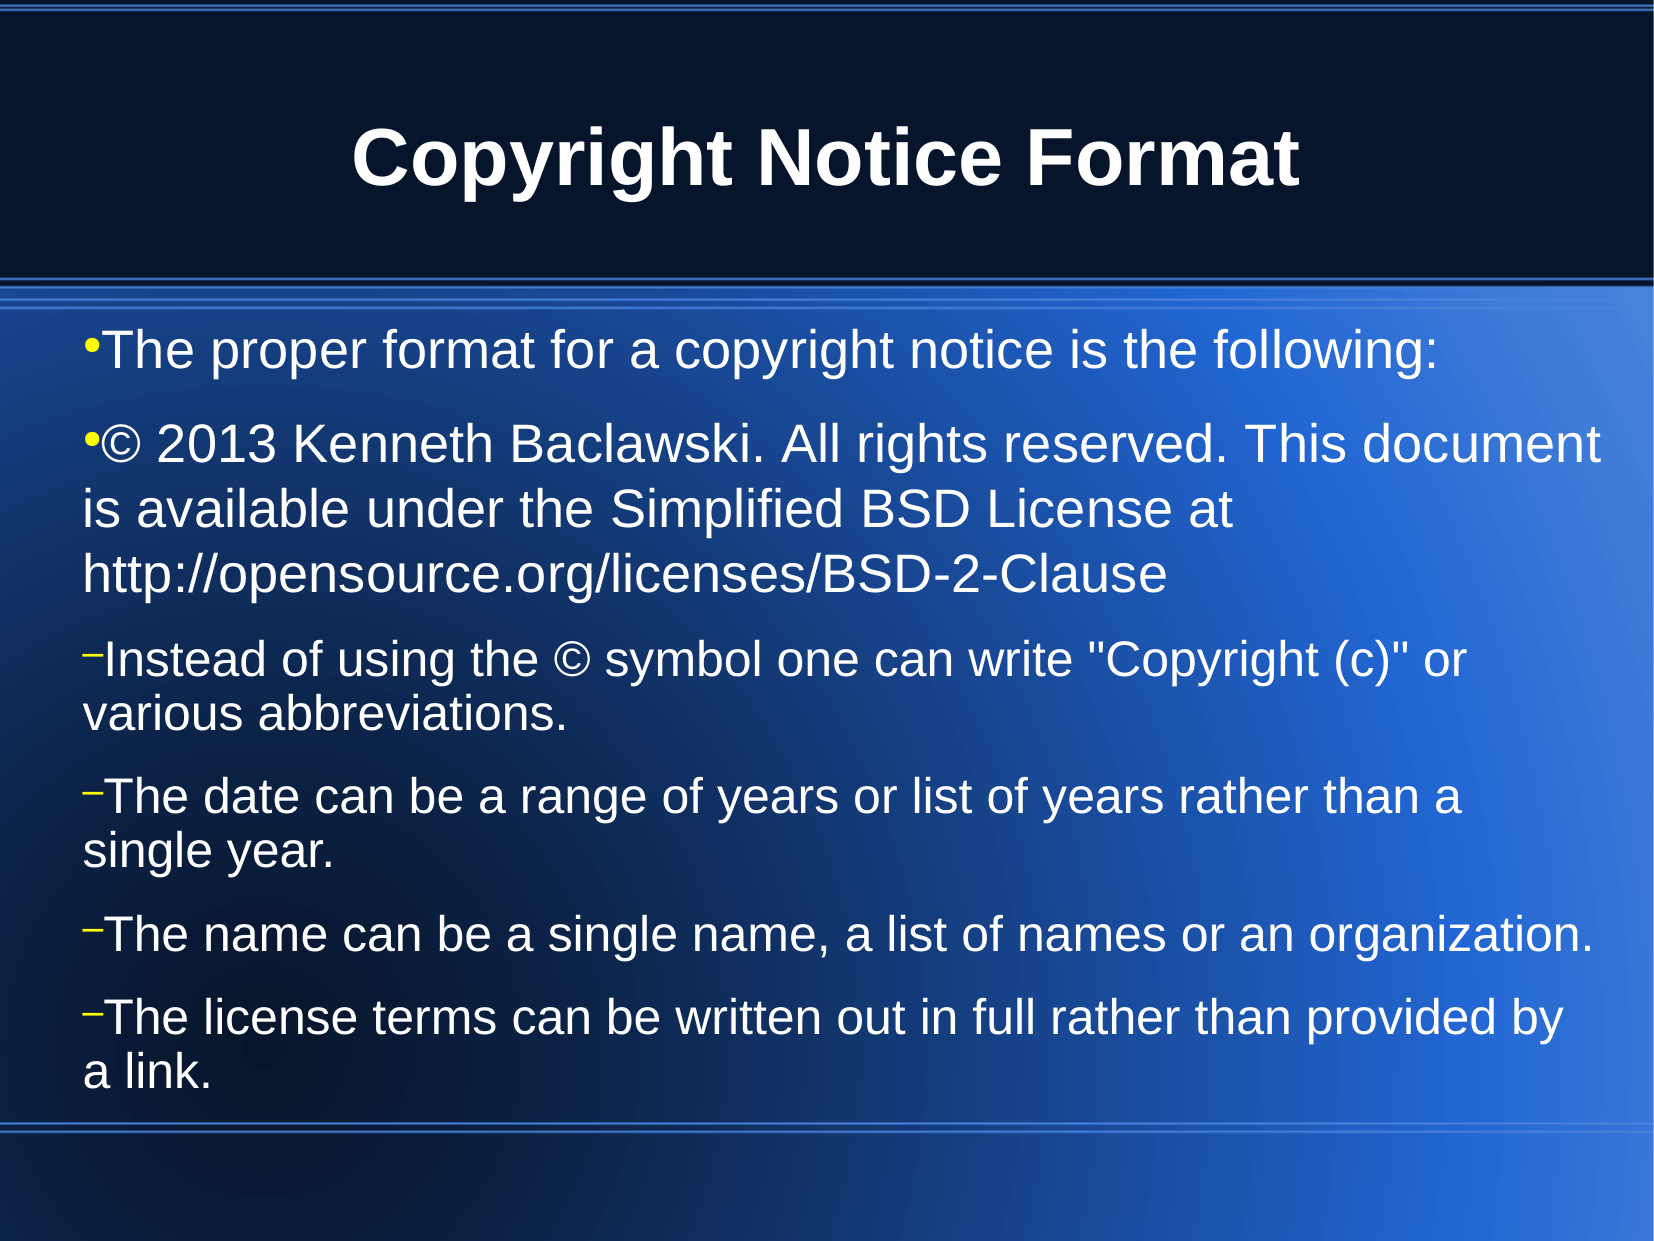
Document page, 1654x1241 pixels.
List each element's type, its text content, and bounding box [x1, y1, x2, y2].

list The proper format for a copyright notice is the following: © 2013 Kenneth Baclawski. All rights reserved. This document is available under the Simplified BSD License at http://opensource.org/licenses/BSD-2-Clause Instead of using the © symbol one can write "Copyright (c)" or various abbreviations. The date can be a range of years or list of years rather than a single year. The name can be a single name, a list of names or an organization. The license terms can be written out in full rather than provided by a link. [82, 313, 1606, 1132]
title Copyright Notice Format [82, 49, 1571, 257]
